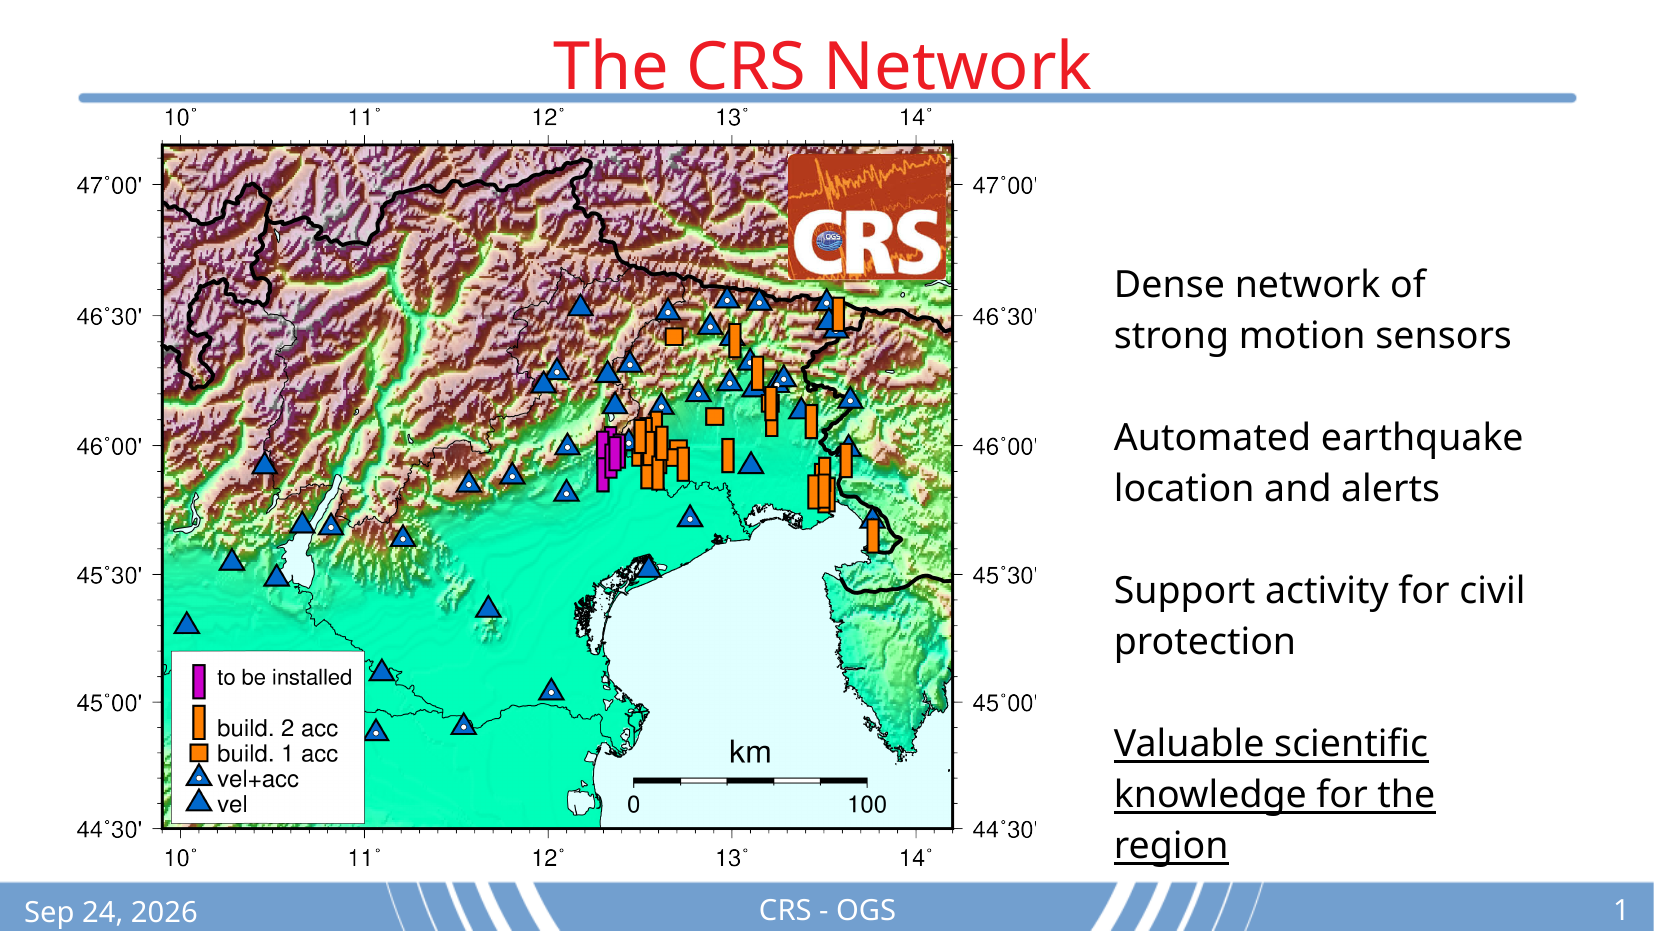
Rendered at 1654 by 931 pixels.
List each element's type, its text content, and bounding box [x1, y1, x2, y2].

text_box Dense network of strong motion sensors Automated earthquake location and alerts Support activity for civil protection Valuable scientific knowledge for the region [1099, 250, 1563, 751]
picture [0, 0, 1654, 931]
title The CRS Network [75, 18, 1571, 109]
